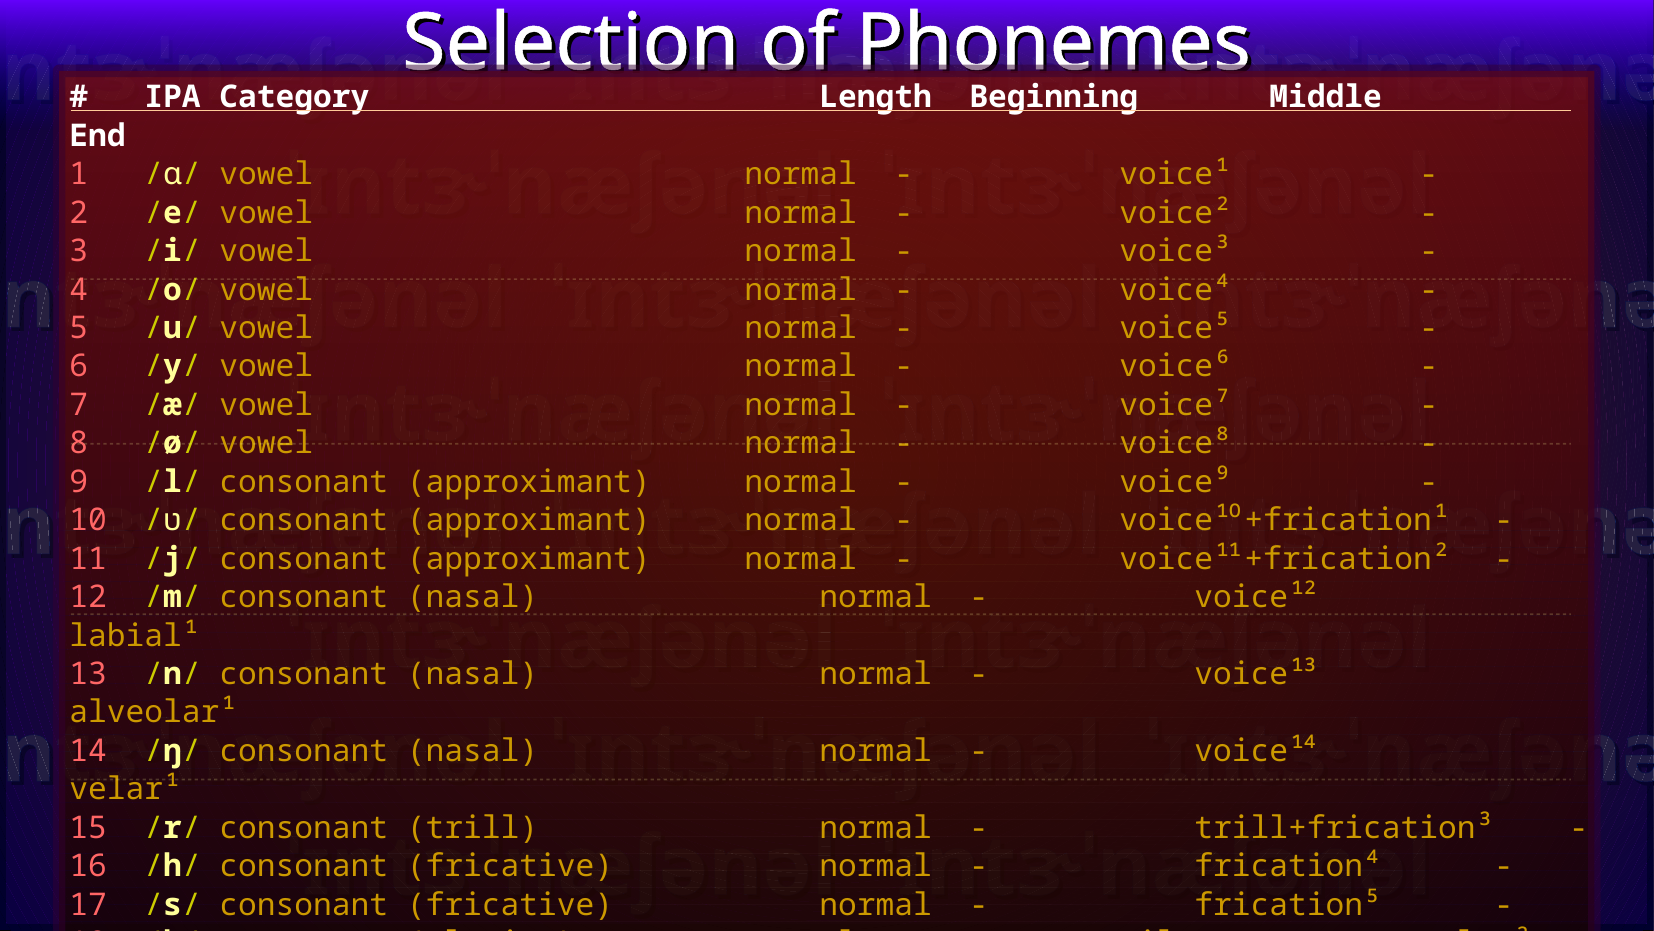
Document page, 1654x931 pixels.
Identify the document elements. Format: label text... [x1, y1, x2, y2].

title Selection of Phonemes [0, 0, 1654, 130]
text_box # IPA Category Length Beginning Middle End 1 /ɑ/ vowel normal - voice¹ - 2 /e/ vowel normal - voice² - 3 /i/ vowel normal - voice³ - 4 /o/ vowel normal - voice⁴ - 5 /u/ vowel normal - voice⁵ - 6 /y/ vowel normal - voice⁶ - 7 /æ/ vowel normal - voice⁷ - 8 /ø/ vowel normal - voice⁸ - 9 /l/ consonant (approximant) normal - voice⁹ - 10 /ʋ/ consonant (approximant) normal - voice¹⁰+frication¹ - 11 /j/ consonant (approximant) normal - voice¹¹+frication² - 12 /m/ consonant (nasal) normal - voice¹² labial¹ 13 /n/ consonant (nasal) normal - voice¹³ alveolar¹ 14 /ŋ/ consonant (nasal) normal - voice¹⁴ velar¹ 15 /r/ consonant (trill) normal - trill+frication³ - 16 /h/ consonant (fricative) normal - frication⁴ - 17 /s/ consonant (fricative) normal - frication⁵ - 18 /k/ consonant (plosive) normal - silence velar² 19 /p/ consonant (plosive) normal - silence labial² 20 /t/ consonant (plosive) normal - silence alveolar² 21 /d/ consonant (plosive) normal glottal silence alveolar³ 22 /ʔ/ consonant (glottal stop) zero silence - glottal [59, 70, 1595, 899]
